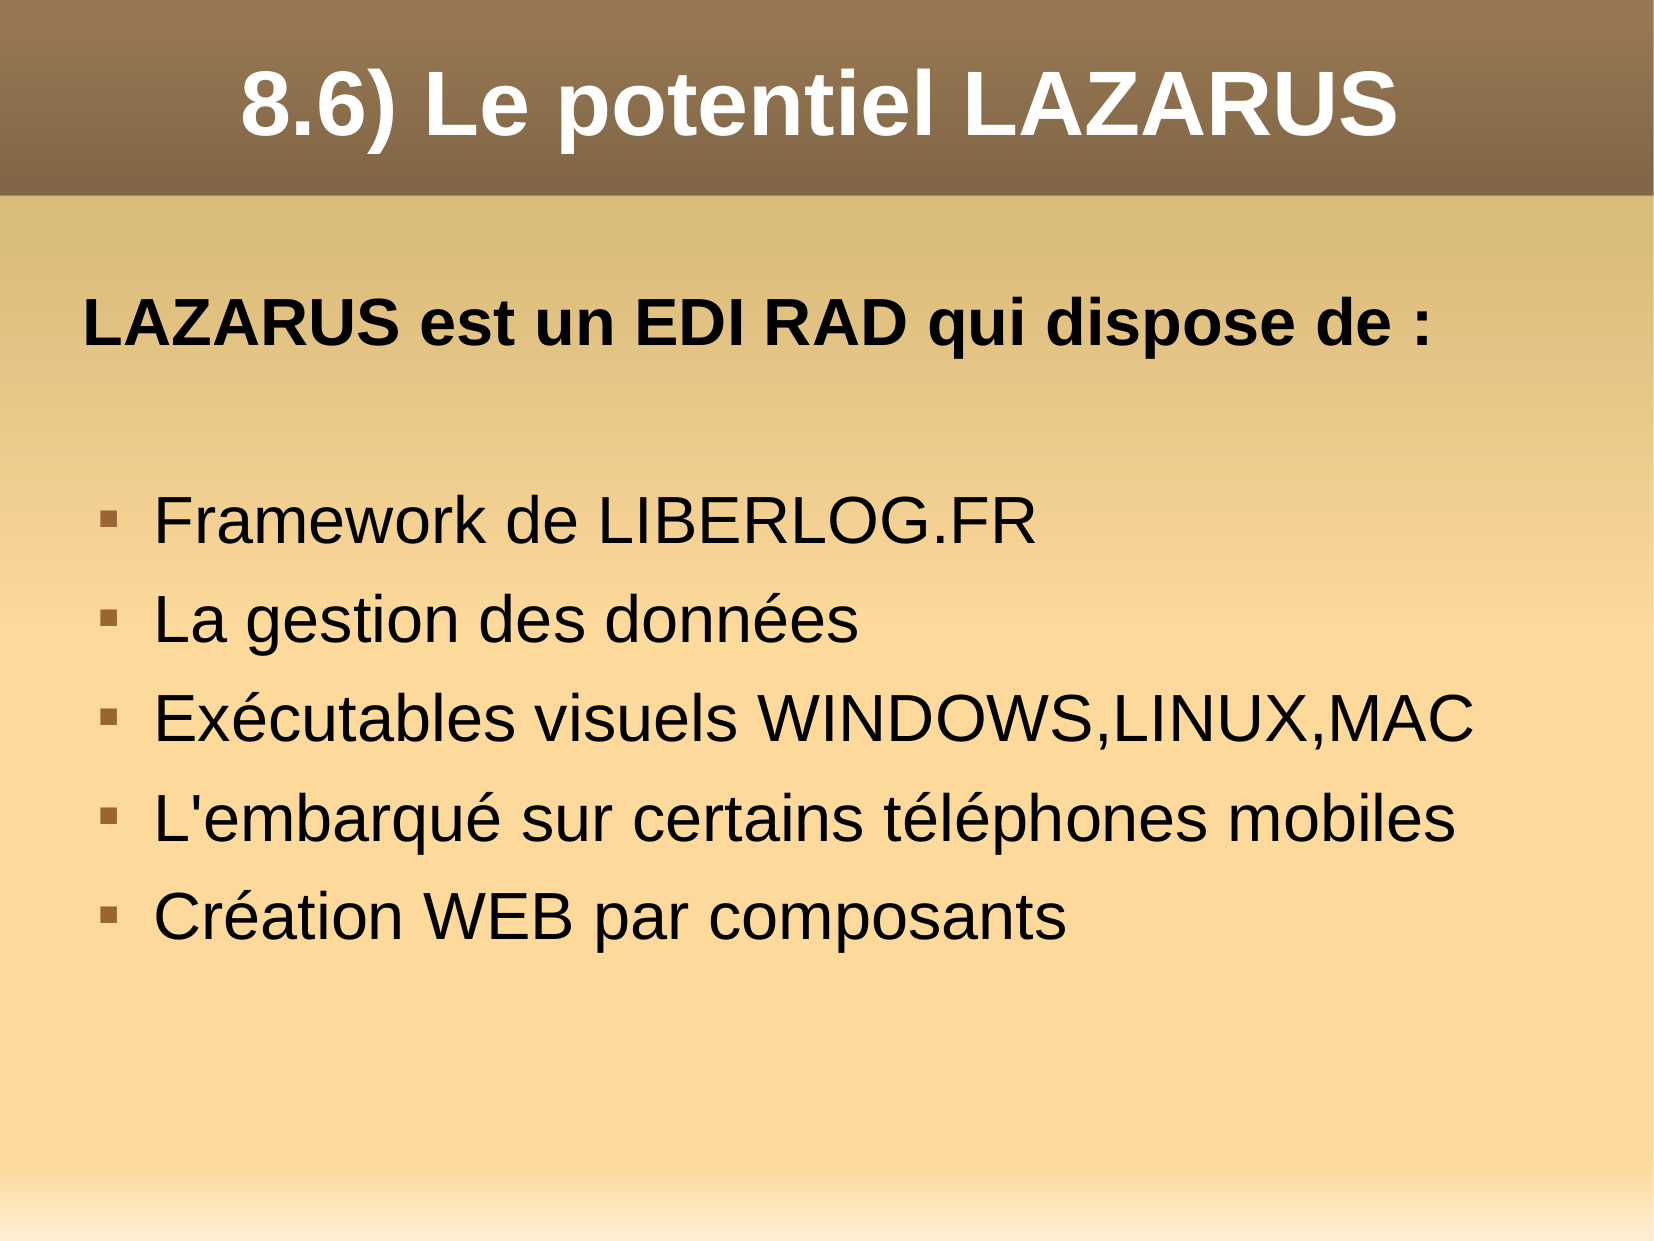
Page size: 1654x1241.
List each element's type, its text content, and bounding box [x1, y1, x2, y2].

list LAZARUS est un EDI RAD qui dispose de : Framework de LIBERLOG.FR La gestion des données Exécutables visuels WINDOWS,LINUX,MAC L'embarqué sur certains téléphones mobiles Création WEB par composants [82, 290, 1571, 1094]
picture [0, 0, 1654, 1241]
title 8.6) Le potentiel LAZARUS [76, 7, 1565, 200]
